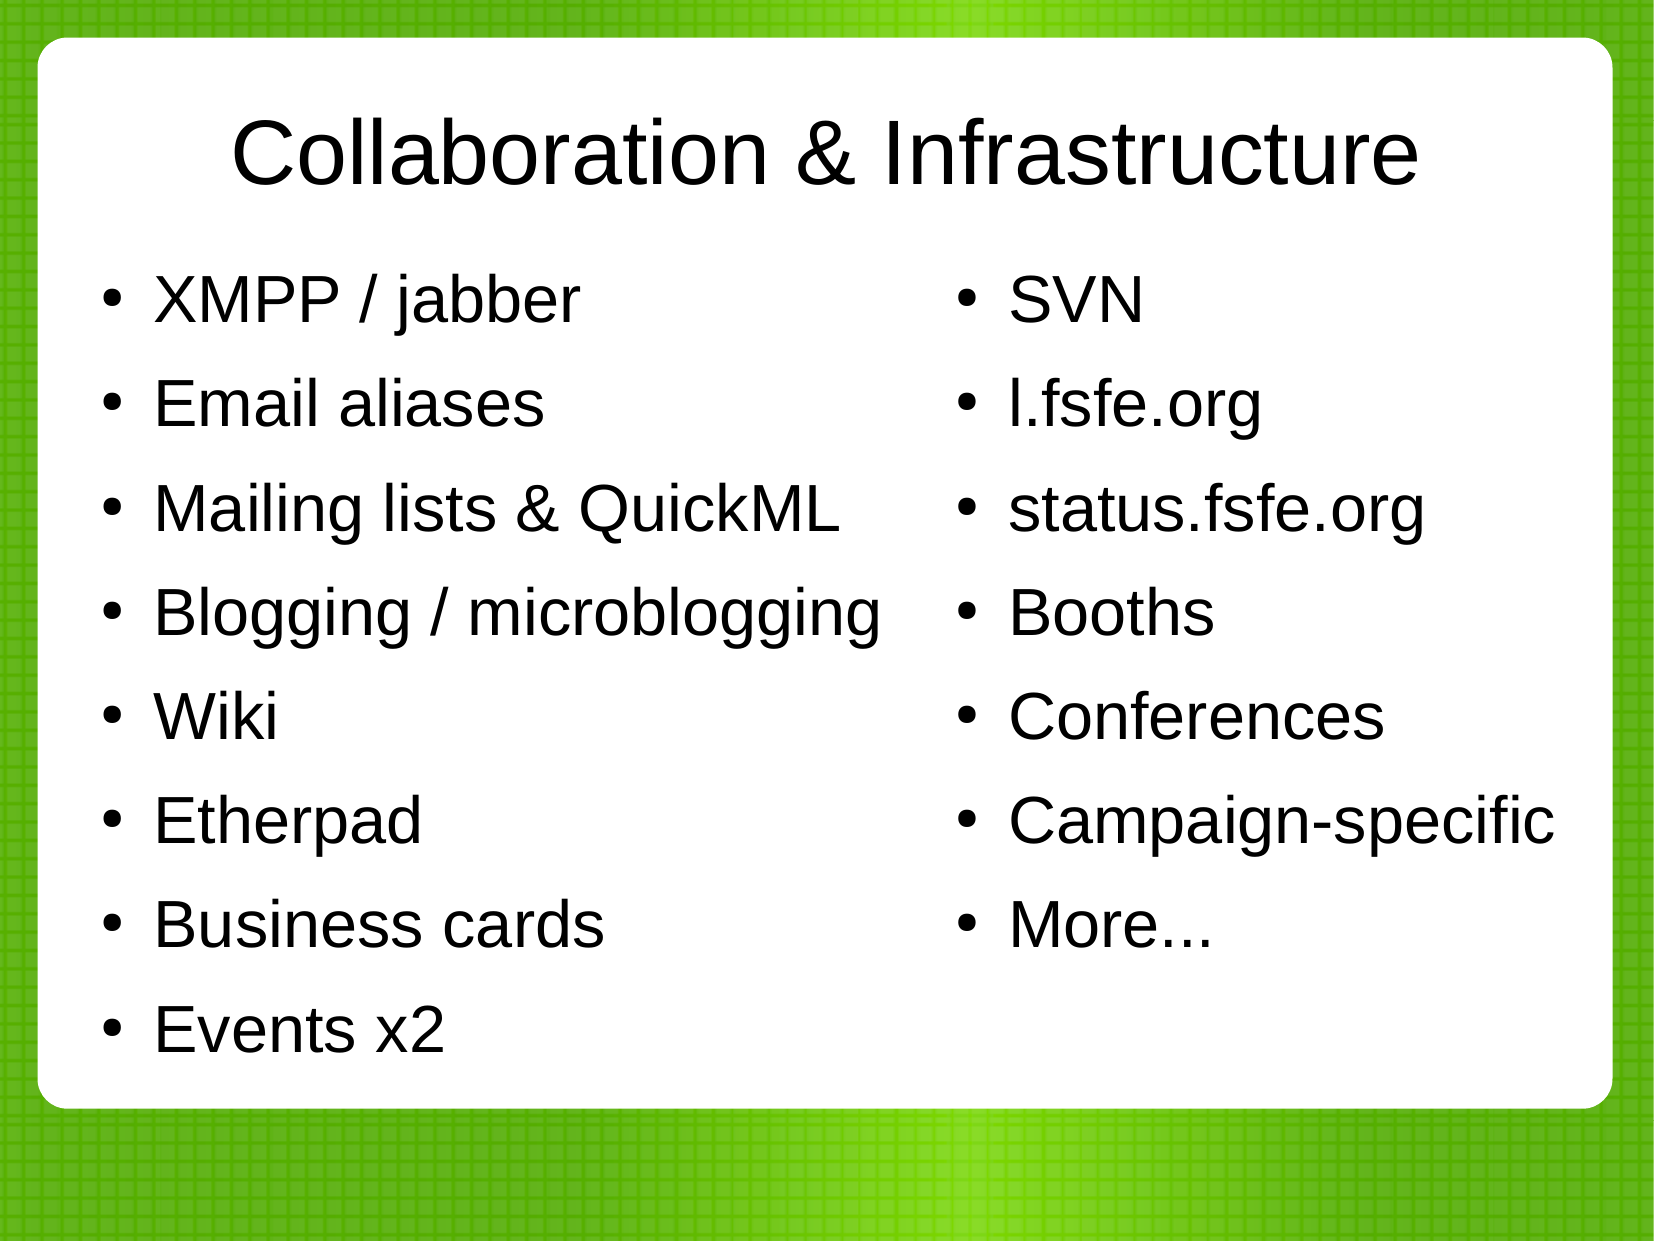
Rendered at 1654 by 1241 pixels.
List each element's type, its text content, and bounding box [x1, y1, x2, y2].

list SVN l.fsfe.org status.fsfe.org Booths Conferences Campaign-specific More... [937, 262, 1576, 1081]
title Collaboration & Infrastructure [82, 49, 1571, 257]
list XMPP / jabber Email aliases Mailing lists & QuickML Blogging / microblogging Wiki Etherpad Business cards Events x2 [82, 262, 901, 1171]
picture [0, 0, 1654, 1241]
